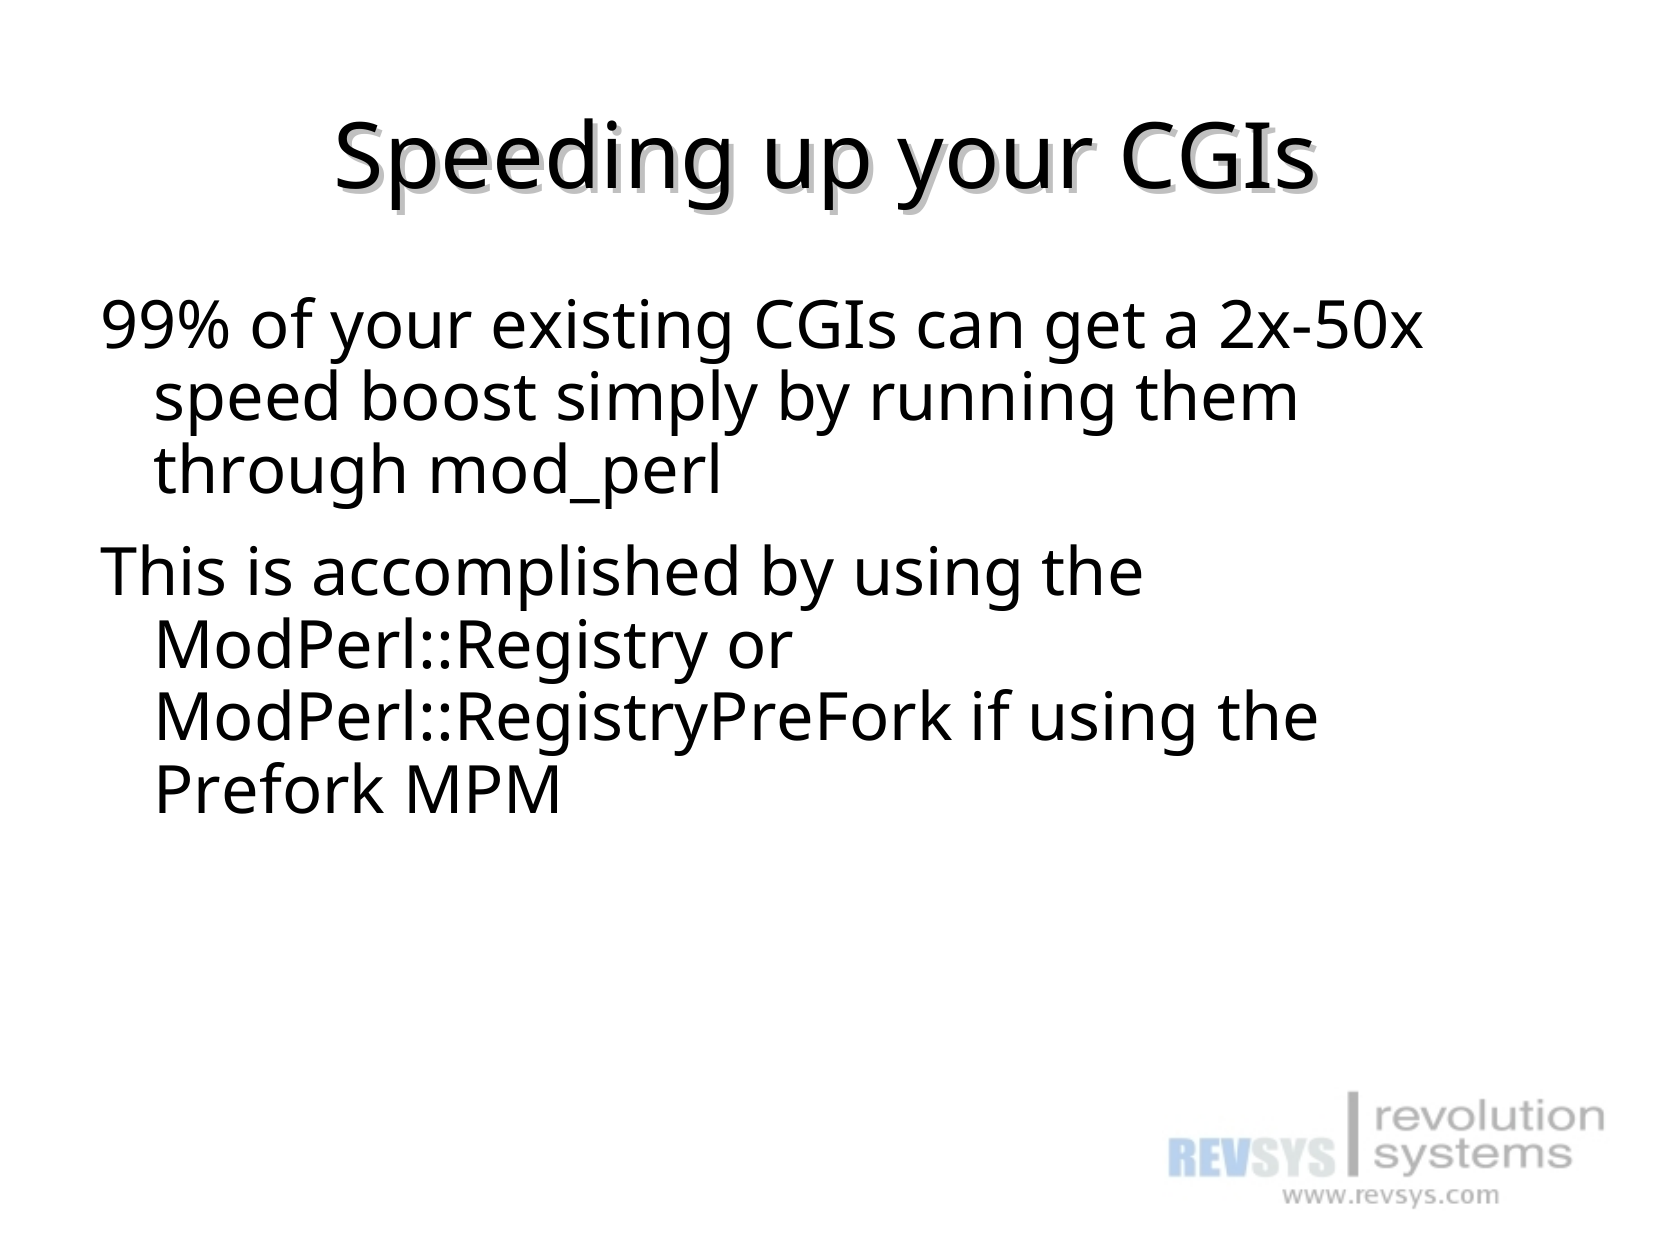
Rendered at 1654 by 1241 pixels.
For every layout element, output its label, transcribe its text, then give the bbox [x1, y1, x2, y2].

picture [1162, 1087, 1613, 1211]
title Speeding up your CGIs [82, 49, 1571, 257]
list 99% of your existing CGIs can get a 2x-50x speed boost simply by running them through mod_perl This is accomplished by using the ModPerl::Registry or ModPerl::RegistryPreFork if using the Prefork MPM [82, 290, 1571, 1109]
